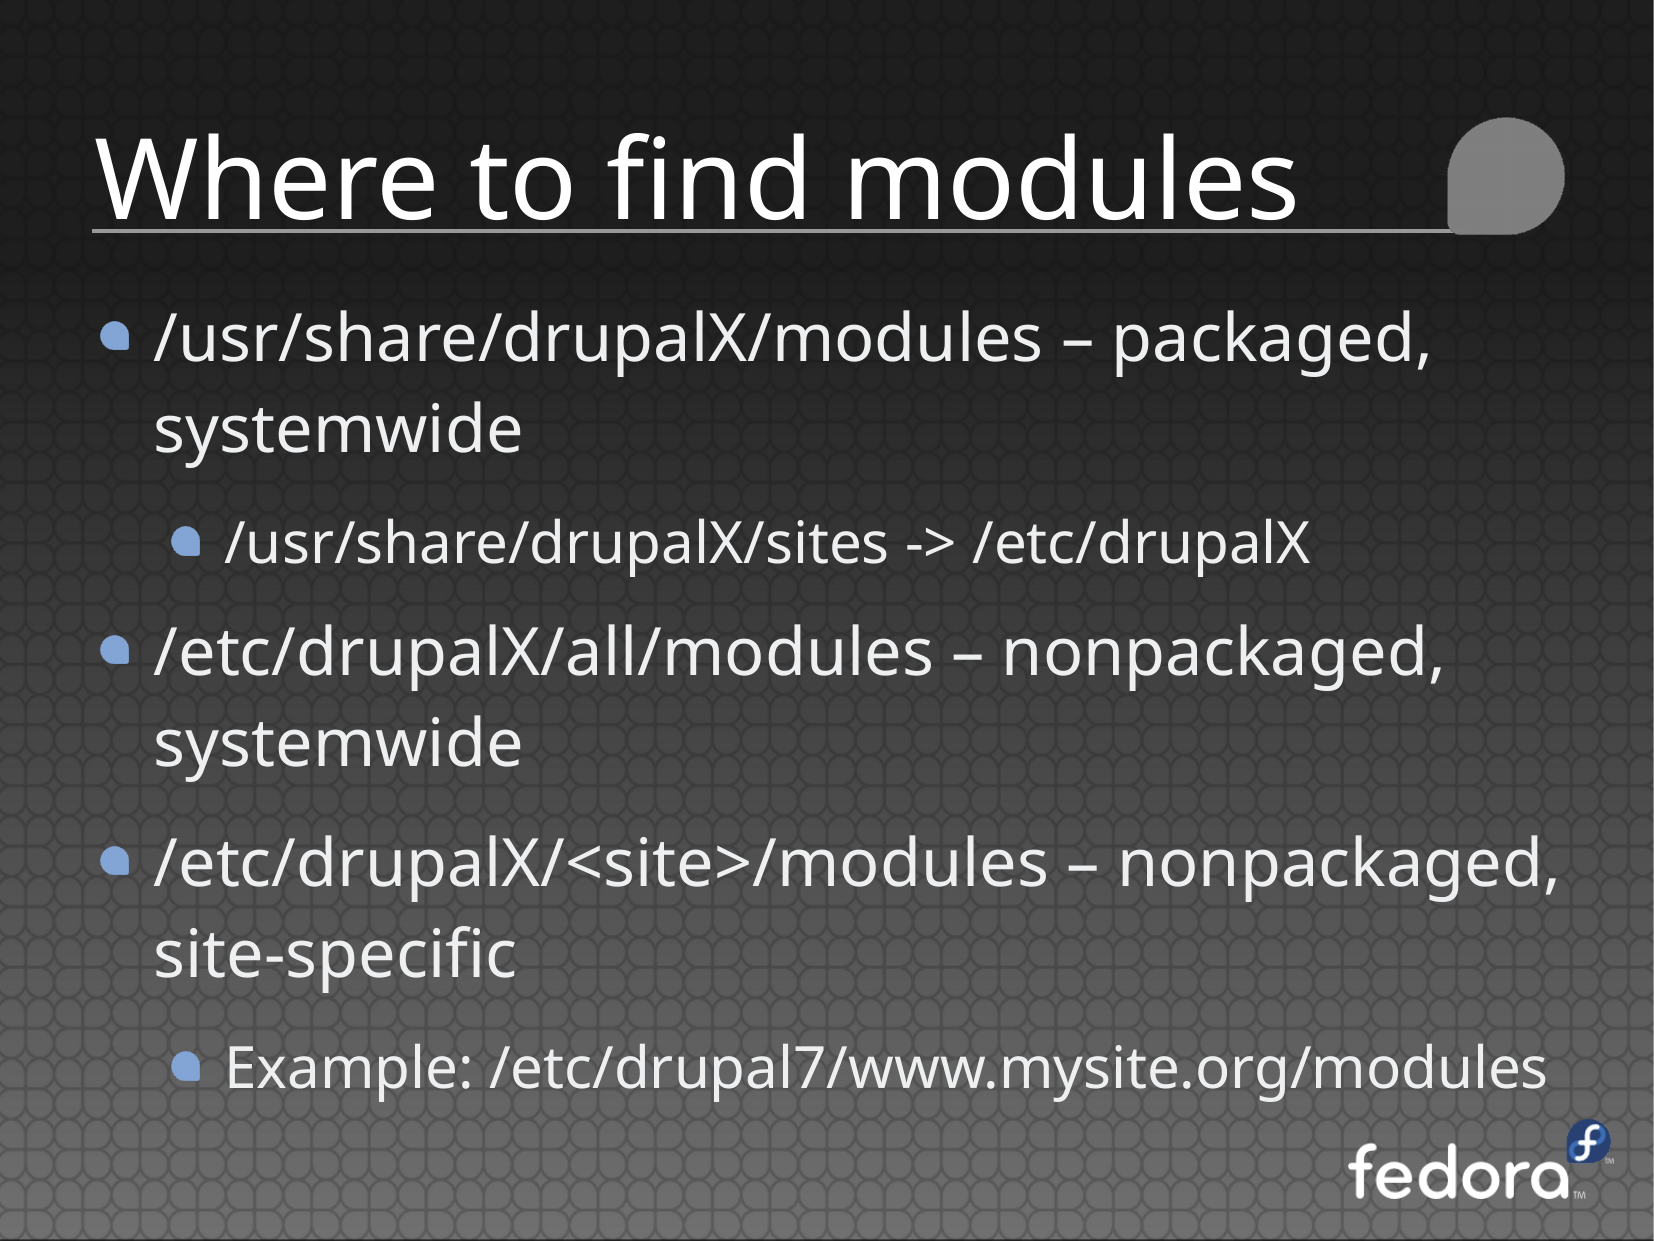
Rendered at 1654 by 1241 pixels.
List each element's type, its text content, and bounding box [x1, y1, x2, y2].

title Where to find modules [94, 100, 1426, 251]
picture [0, 0, 1654, 1241]
list /usr/share/drupalX/modules – packaged, systemwide /usr/share/drupalX/sites -> /etc/drupalX /etc/drupalX/all/modules – nonpackaged, systemwide /etc/drupalX/<site>/modules – nonpackaged, site-specific Example: /etc/drupal7/www.mysite.org/modules [82, 290, 1571, 1094]
